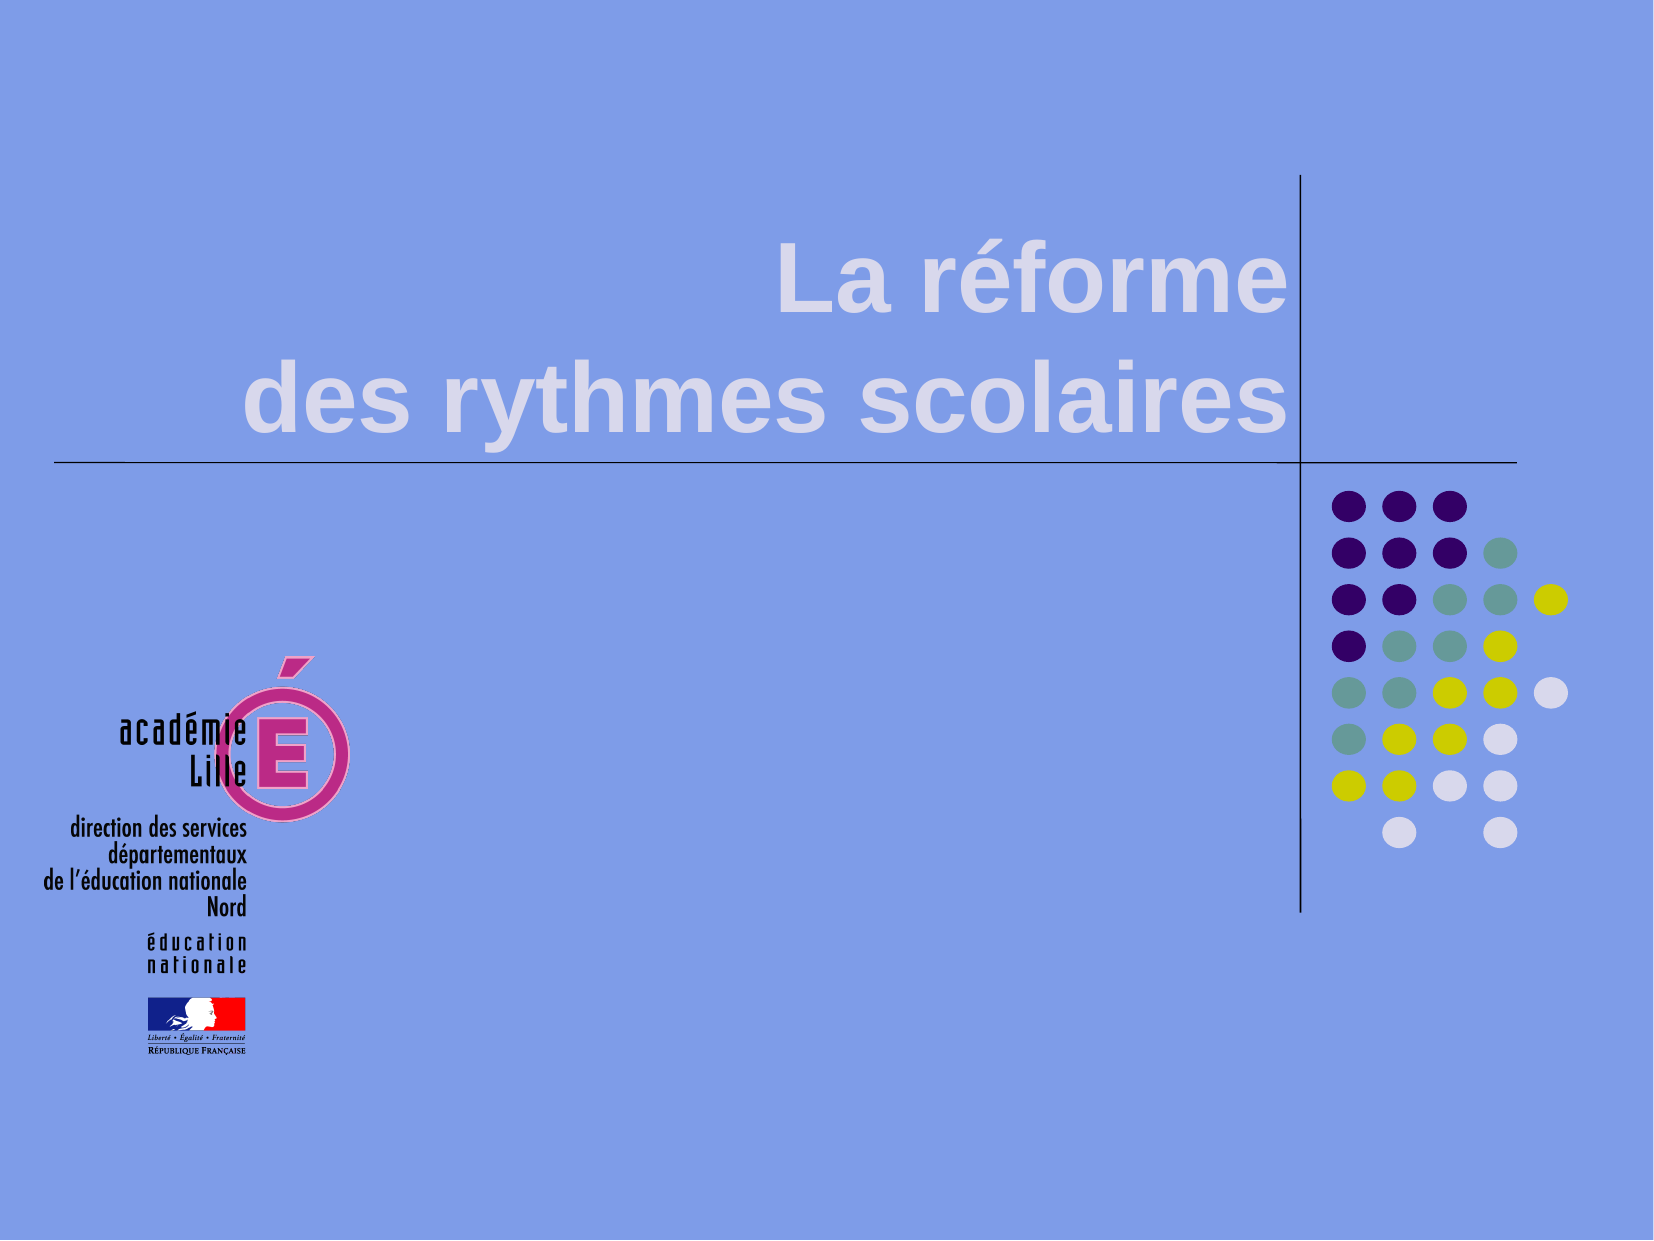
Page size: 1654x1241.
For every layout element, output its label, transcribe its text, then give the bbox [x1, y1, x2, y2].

picture [44, 656, 350, 1055]
text_box La réforme des rythmes scolaires [222, 148, 1291, 516]
